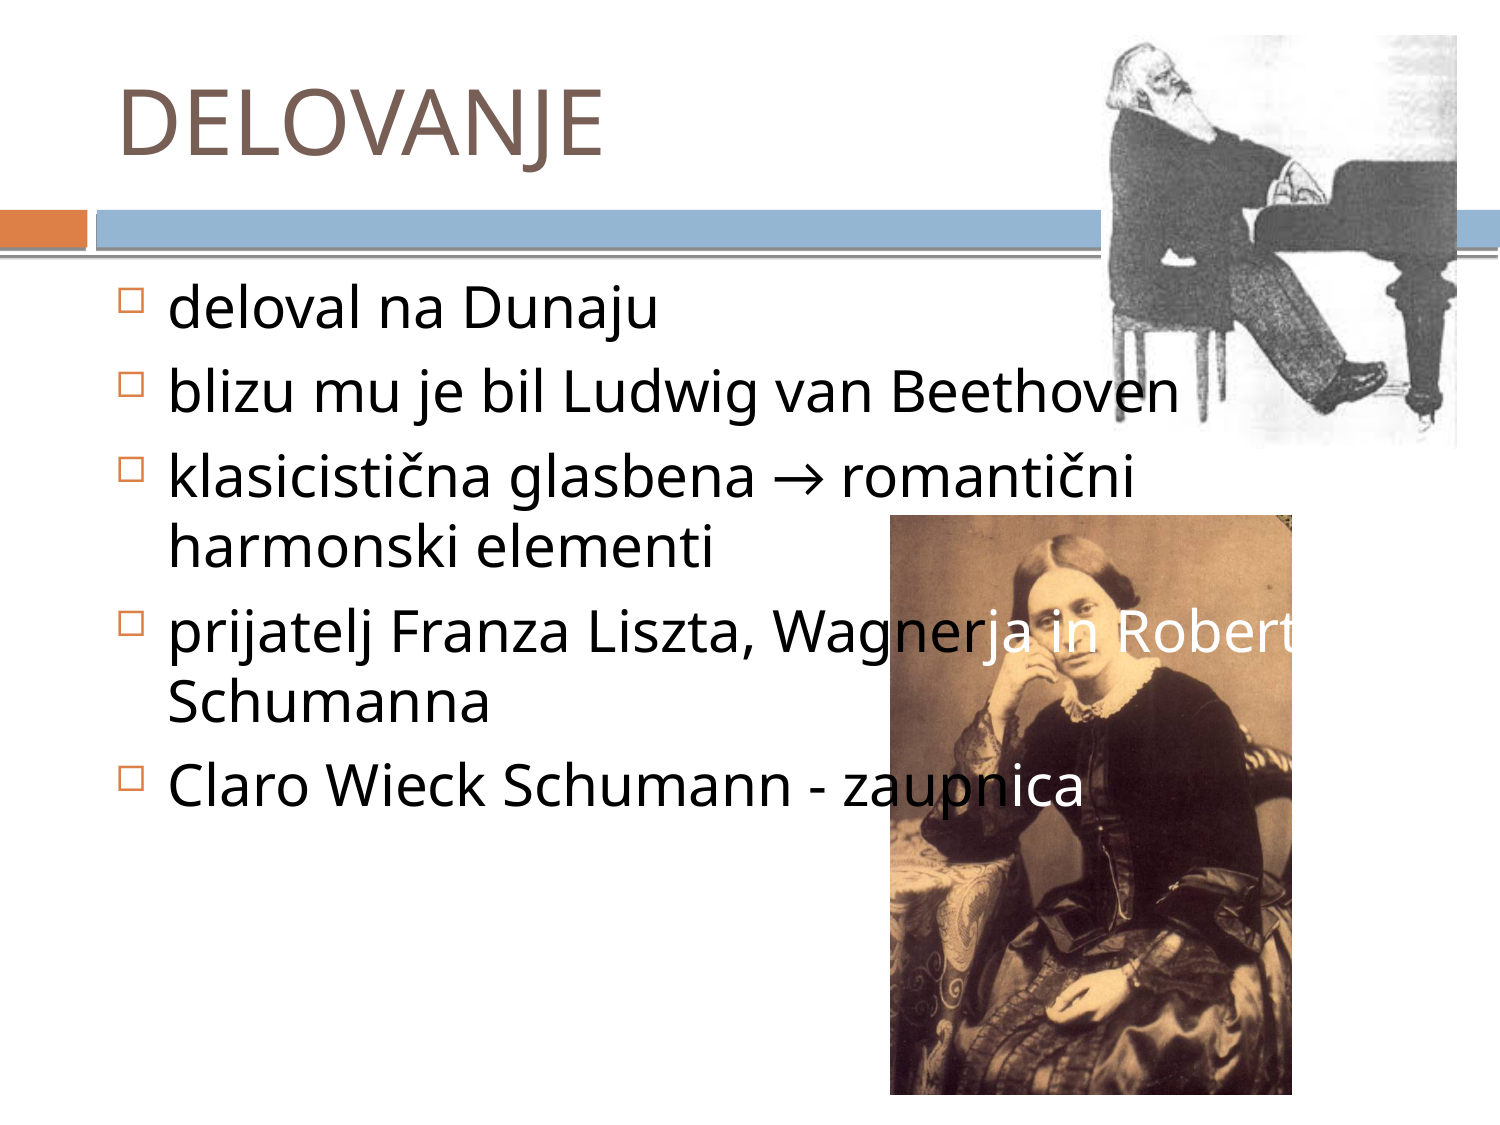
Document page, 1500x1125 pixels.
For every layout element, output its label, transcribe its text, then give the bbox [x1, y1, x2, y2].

list deloval na Dunaju blizu mu je bil Ludwig van Beethoven klasicistična glasbena → romantični harmonski elementi prijatelj Franza Liszta, Wagnerja in Roberta Schumanna Claro Wieck Schumann - zaupnica [100, 262, 1438, 1000]
title DELOVANJE [100, 37, 1438, 200]
picture [890, 1000, 1292, 1096]
picture [1101, 35, 1457, 449]
